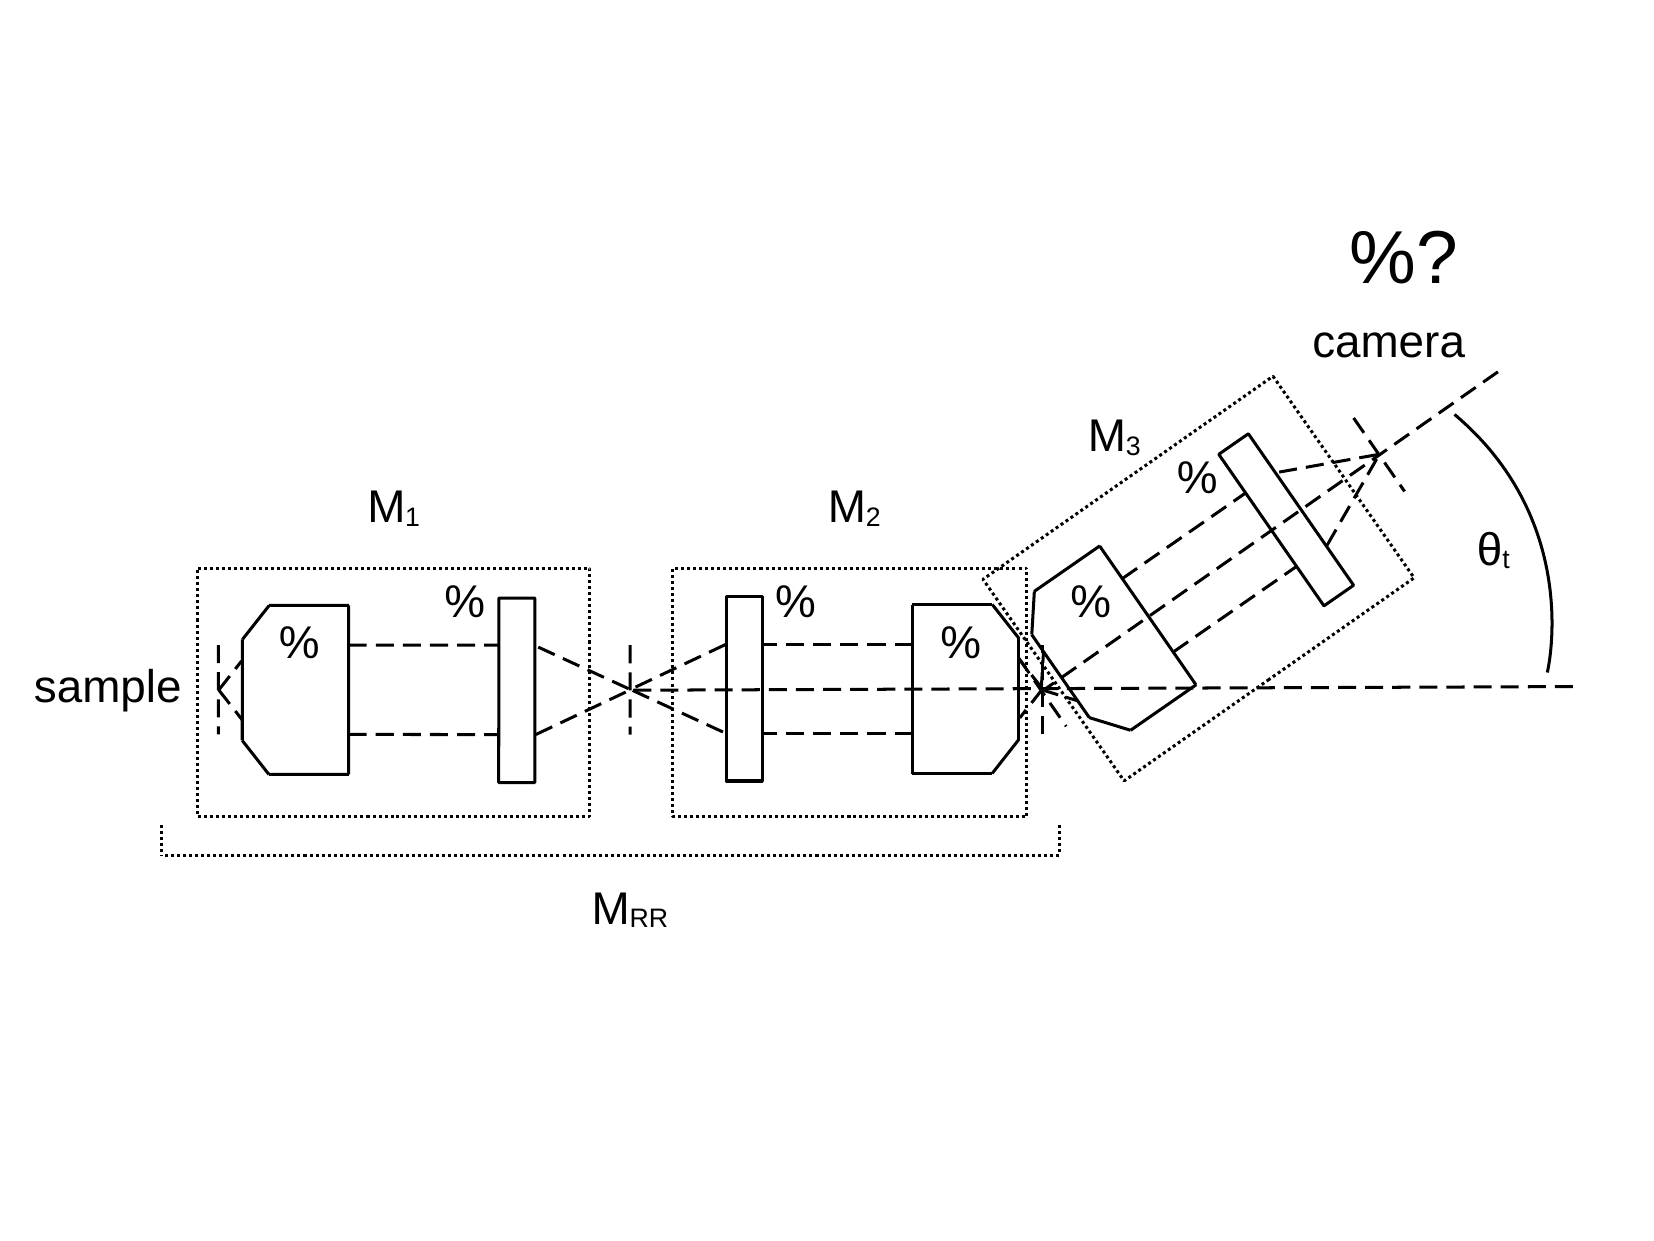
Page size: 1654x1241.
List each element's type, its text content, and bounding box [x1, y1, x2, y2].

text_box % [729, 568, 862, 654]
text_box %? [1313, 208, 1495, 315]
text_box M1 [327, 473, 460, 559]
text_box % [894, 609, 1027, 695]
text_box camera [1279, 308, 1498, 427]
text_box % [398, 568, 531, 654]
text_box sample [17, 653, 199, 771]
text_box % [233, 609, 366, 695]
text_box M3 [1048, 402, 1181, 489]
text_box M2 [788, 473, 921, 560]
text_box % [1131, 444, 1264, 530]
text_box θt [1436, 516, 1550, 592]
text_box MRR [563, 875, 697, 961]
text_box % [1024, 568, 1157, 654]
